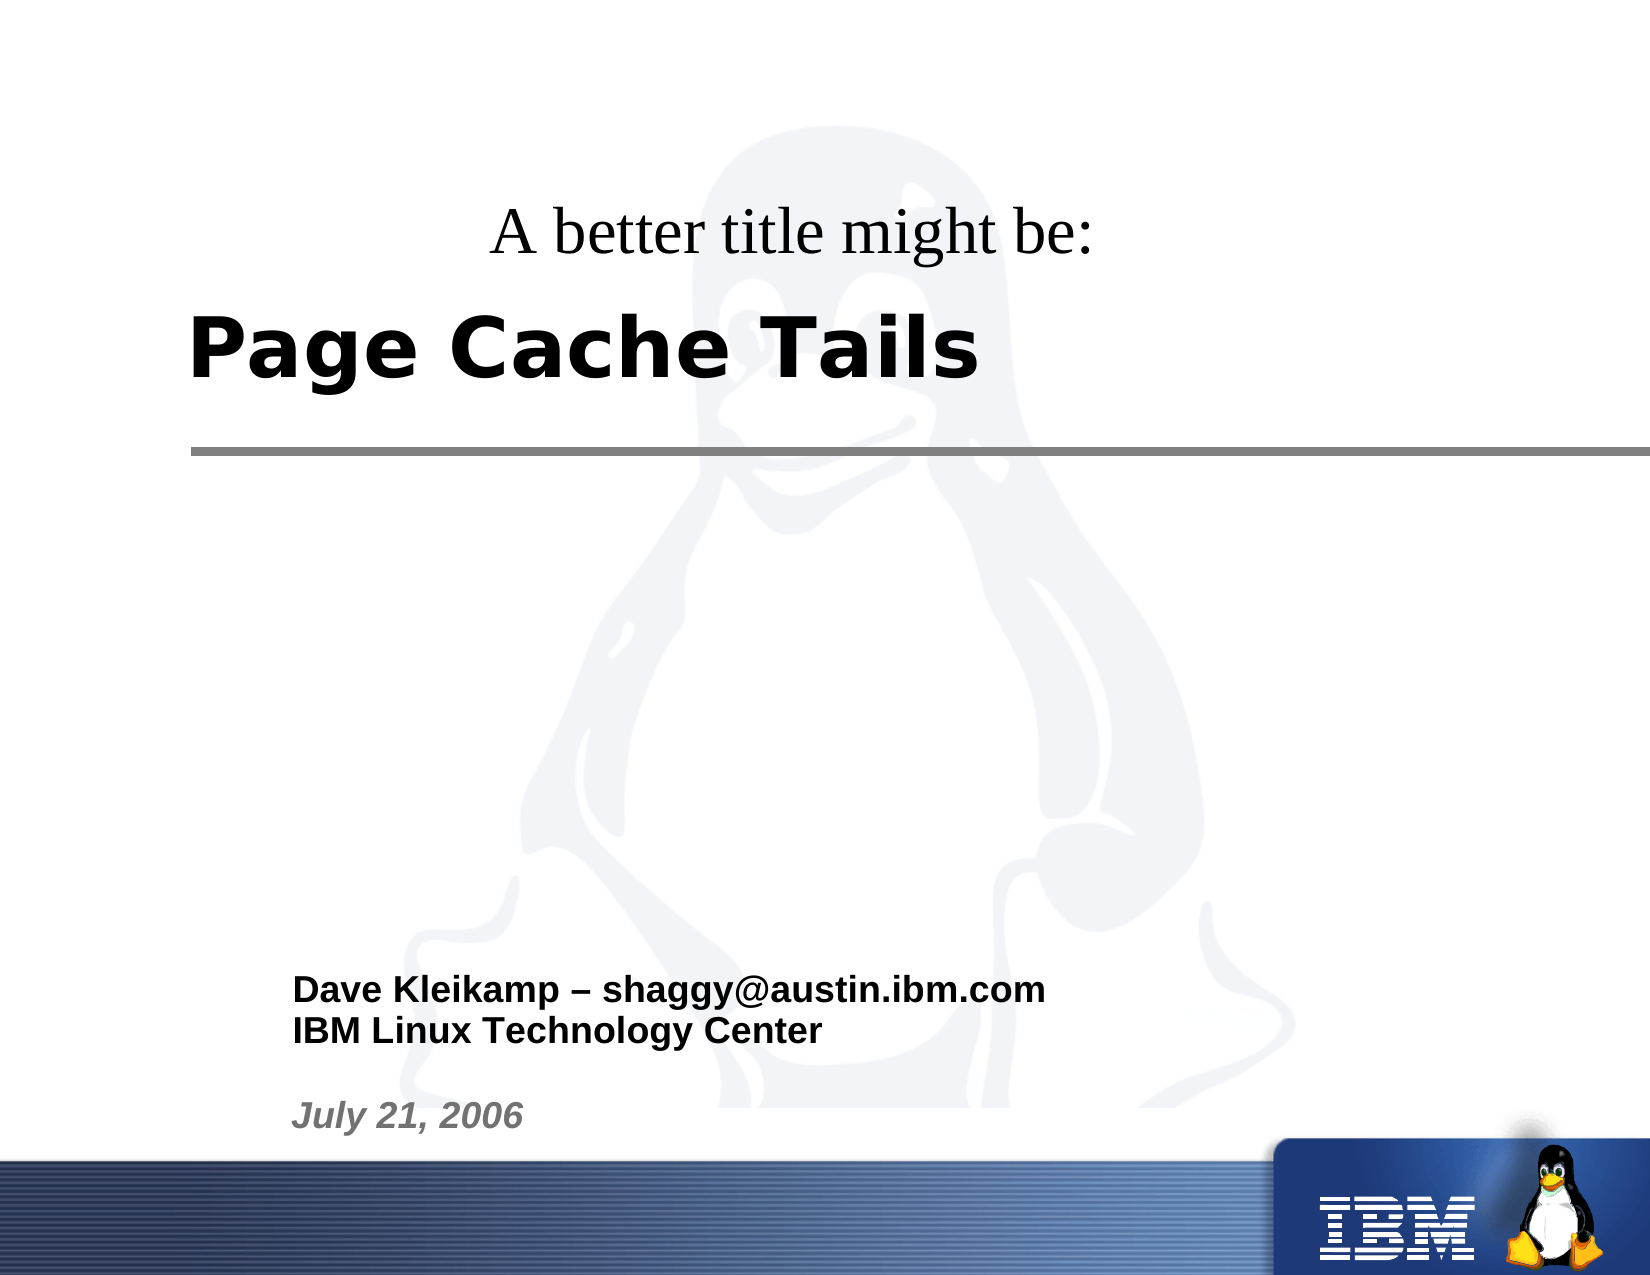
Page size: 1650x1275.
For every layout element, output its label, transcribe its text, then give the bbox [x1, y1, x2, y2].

title Page Cache Tails [186, 237, 1650, 459]
text_box July 21, 2006 [291, 1094, 1403, 1140]
text_box A better title might be: [489, 188, 1096, 263]
list Dave Kleikamp – shaggy@austin.ibm.com IBM Linux Technology Center [292, 967, 1126, 1081]
